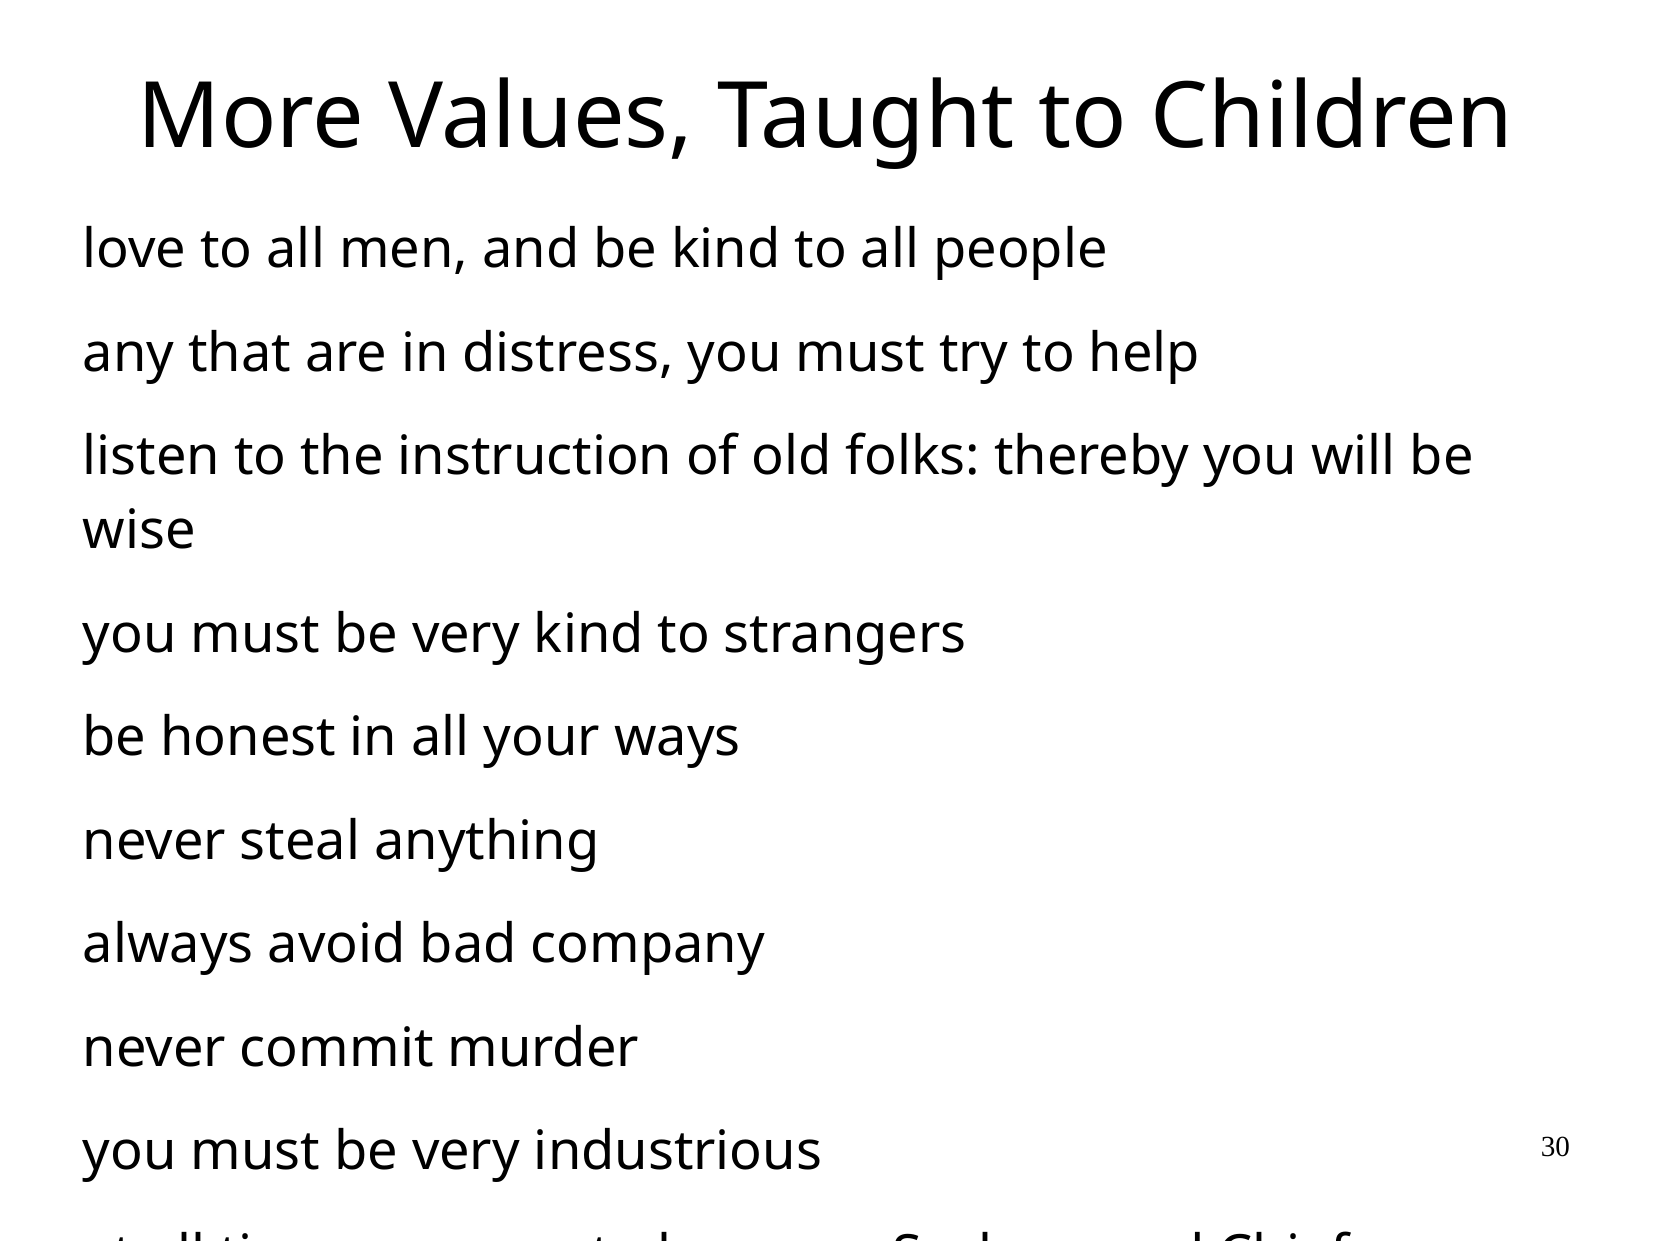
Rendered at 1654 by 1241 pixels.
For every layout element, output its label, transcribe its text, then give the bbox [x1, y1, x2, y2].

list love to all men, and be kind to all people any that are in distress, you must try to help listen to the instruction of old folks: thereby you will be wise you must be very kind to strangers be honest in all your ways never steal anything always avoid bad company never commit murder you must be very industrious at all times you must obey your Sachem and Chiefs [82, 210, 1571, 1171]
title More Values, Taught to Children [82, 43, 1571, 181]
